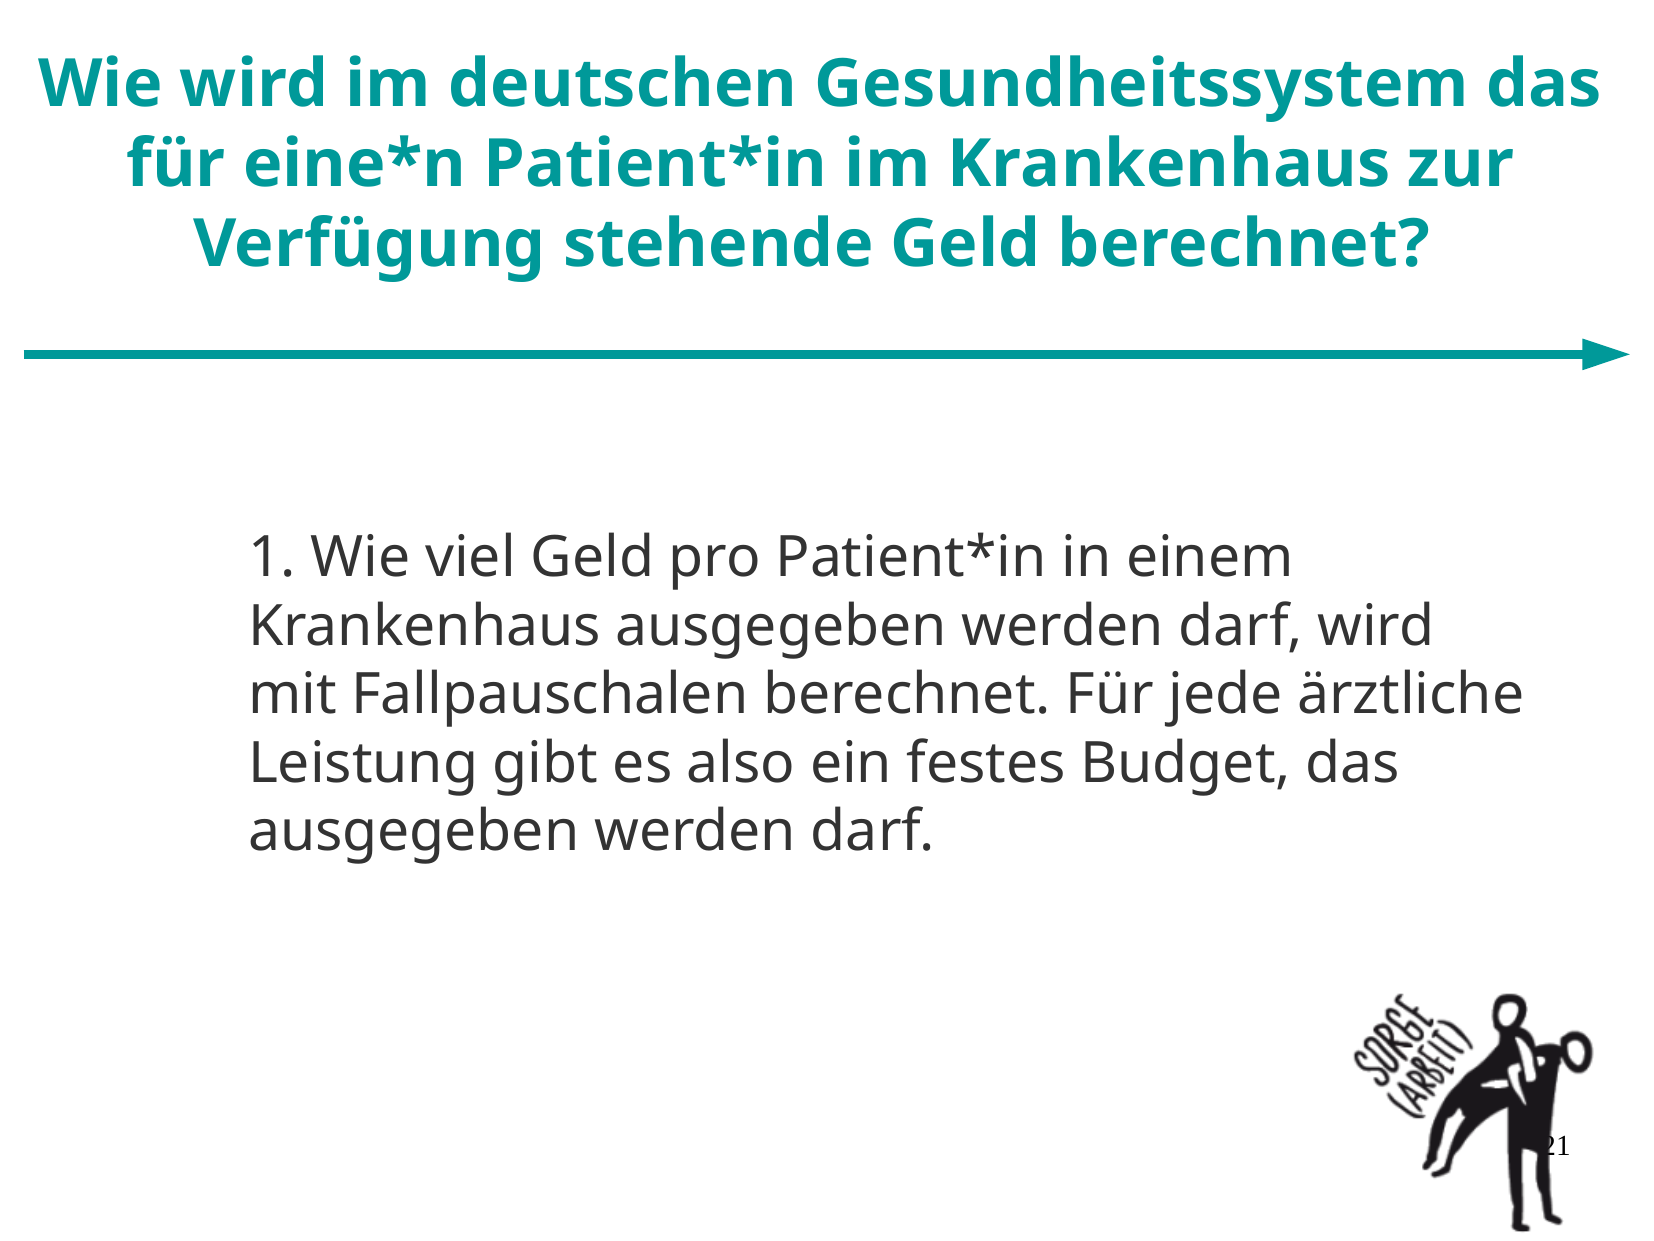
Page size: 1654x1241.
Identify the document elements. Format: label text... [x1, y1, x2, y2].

picture [1281, 925, 1654, 1241]
list 1. Wie viel Geld pro Patient*in in einem Krankenhaus ausgegeben werden darf, wird mit Fallpauschalen berechnet. Für jede ärztliche Leistung gibt es also ein festes Budget, das ausgegeben werden darf. [248, 519, 1536, 863]
title Wie wird im deutschen Gesundheitssystem das für eine*n Patient*in im Krankenhaus zur Verfügung stehende Geld berechnet? [35, 7, 1607, 308]
